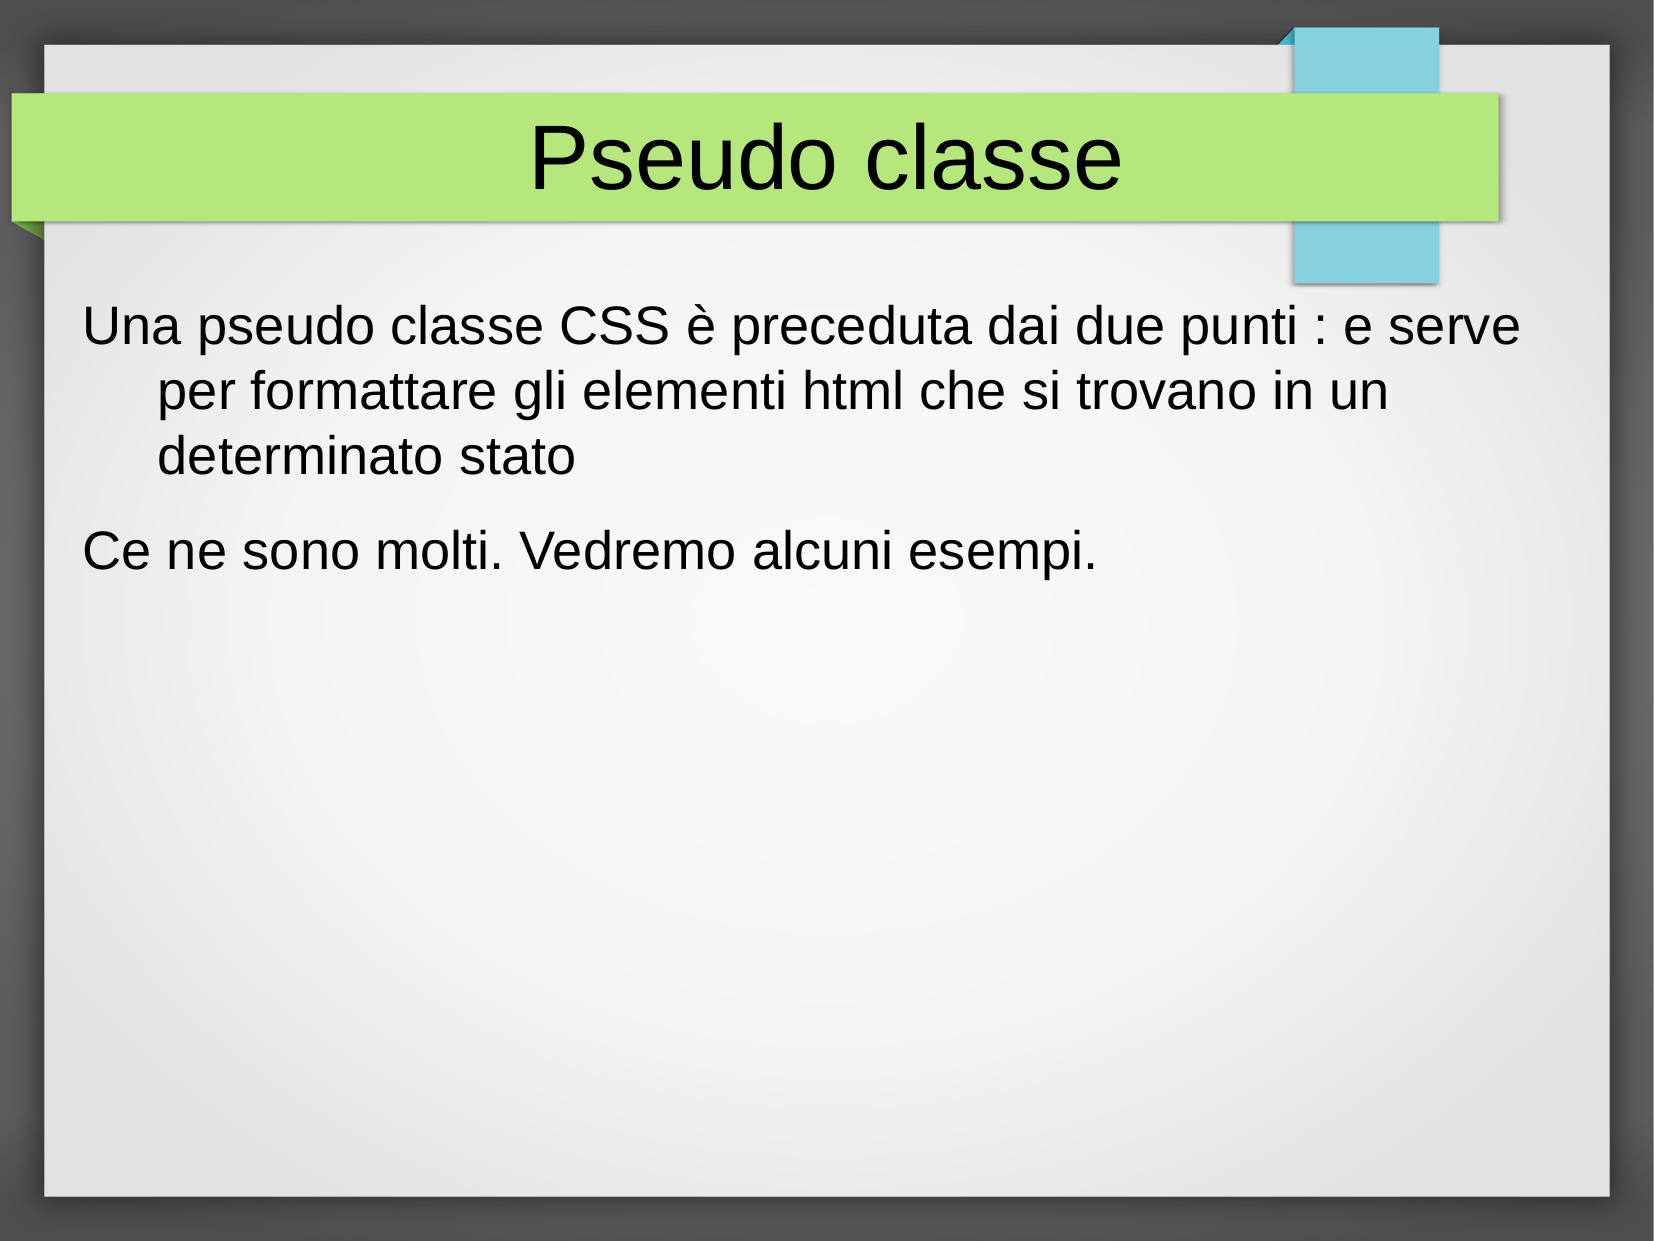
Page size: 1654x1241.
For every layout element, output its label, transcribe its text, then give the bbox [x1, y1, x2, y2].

list Una pseudo classe CSS è preceduta dai due punti : e serve per formattare gli elementi html che si trovano in un determinato stato Ce ne sono molti. Vedremo alcuni esempi. [82, 290, 1571, 1010]
picture [0, 0, 1654, 1241]
title Pseudo classe [82, 49, 1571, 257]
